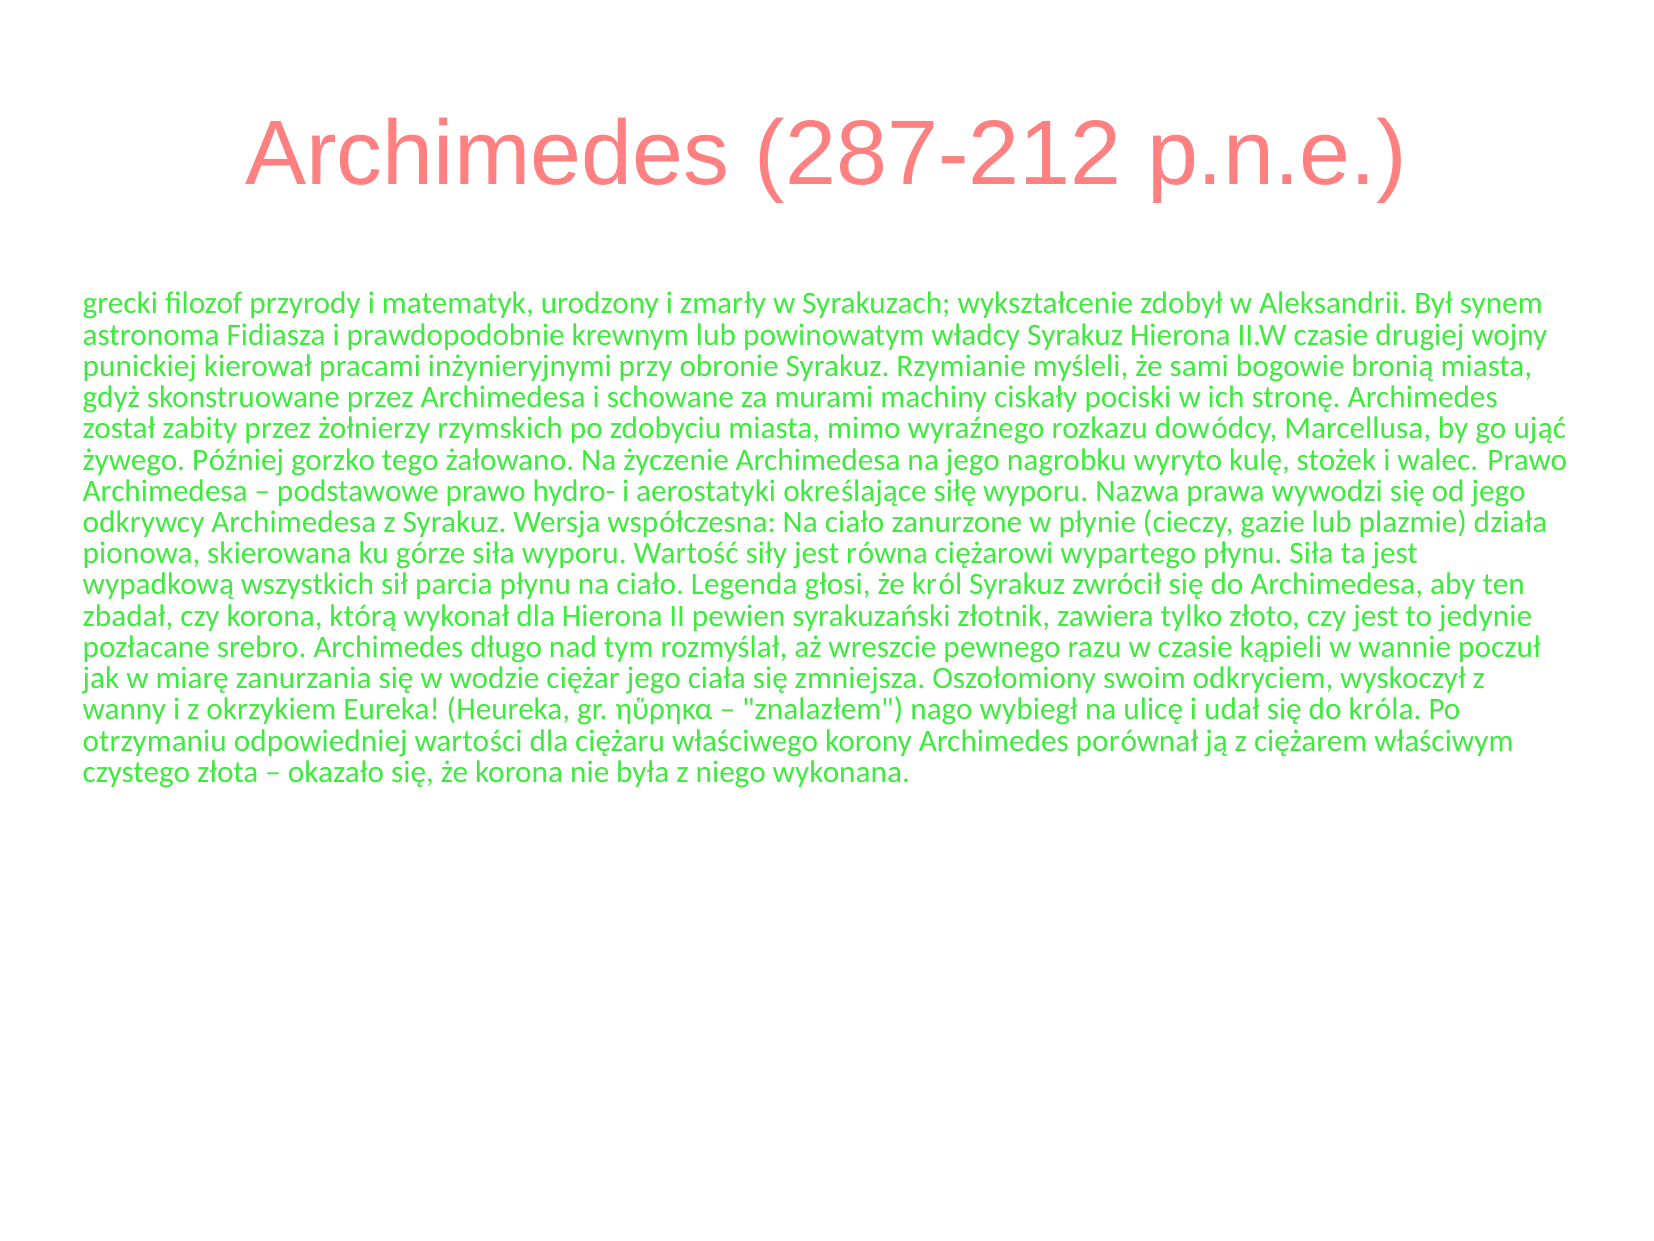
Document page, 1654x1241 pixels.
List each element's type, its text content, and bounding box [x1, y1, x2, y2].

title Archimedes (287-212 p.n.e.) [82, 49, 1571, 257]
list grecki filozof przyrody i matematyk, urodzony i zmarły w Syrakuzach; wykształcenie zdobył w Aleksandrii. Był synem astronoma Fidiasza i prawdopodobnie krewnym lub powinowatym władcy Syrakuz Hierona II.W czasie drugiej wojny punickiej kierował pracami inżynieryjnymi przy obronie Syrakuz. Rzymianie myśleli, że sami bogowie bronią miasta, gdyż skonstruowane przez Archimedesa i schowane za murami machiny ciskały pociski w ich stronę. Archimedes został zabity przez żołnierzy rzymskich po zdobyciu miasta, mimo wyraźnego rozkazu dowódcy, Marcellusa, by go ująć żywego. Później gorzko tego żałowano. Na życzenie Archimedesa na jego nagrobku wyryto kulę, stożek i walec. Prawo Archimedesa – podstawowe prawo hydro- i aerostatyki określające siłę wyporu. Nazwa prawa wywodzi się od jego odkrywcy Archimedesa z Syrakuz. Wersja współczesna: Na ciało zanurzone w płynie (cieczy, gazie lub plazmie) działa pionowa, skierowana ku górze siła wyporu. Wartość siły jest równa ciężarowi wypartego płynu. Siła ta jest wypadkową wszystkich sił parcia płynu na ciało. Legenda głosi, że król Syrakuz zwrócił się do Archimedesa, aby ten zbadał, czy korona, którą wykonał dla Hierona II pewien syrakuzański złotnik, zawiera tylko złoto, czy jest to jedynie pozłacane srebro. Archimedes długo nad tym rozmyślał, aż wreszcie pewnego razu w czasie kąpieli w wannie poczuł jak w miarę zanurzania się w wodzie ciężar jego ciała się zmniejsza. Oszołomiony swoim odkryciem, wyskoczył z wanny i z okrzykiem Eureka! (Heureka, gr. ηὕρηκα – "znalazłem") nago wybiegł na ulicę i udał się do króla. Po otrzymaniu odpowiedniej wartości dla ciężaru właściwego korony Archimedes porównał ją z ciężarem właściwym czystego złota – okazało się, że korona nie była z niego wykonana. [82, 290, 1571, 1109]
